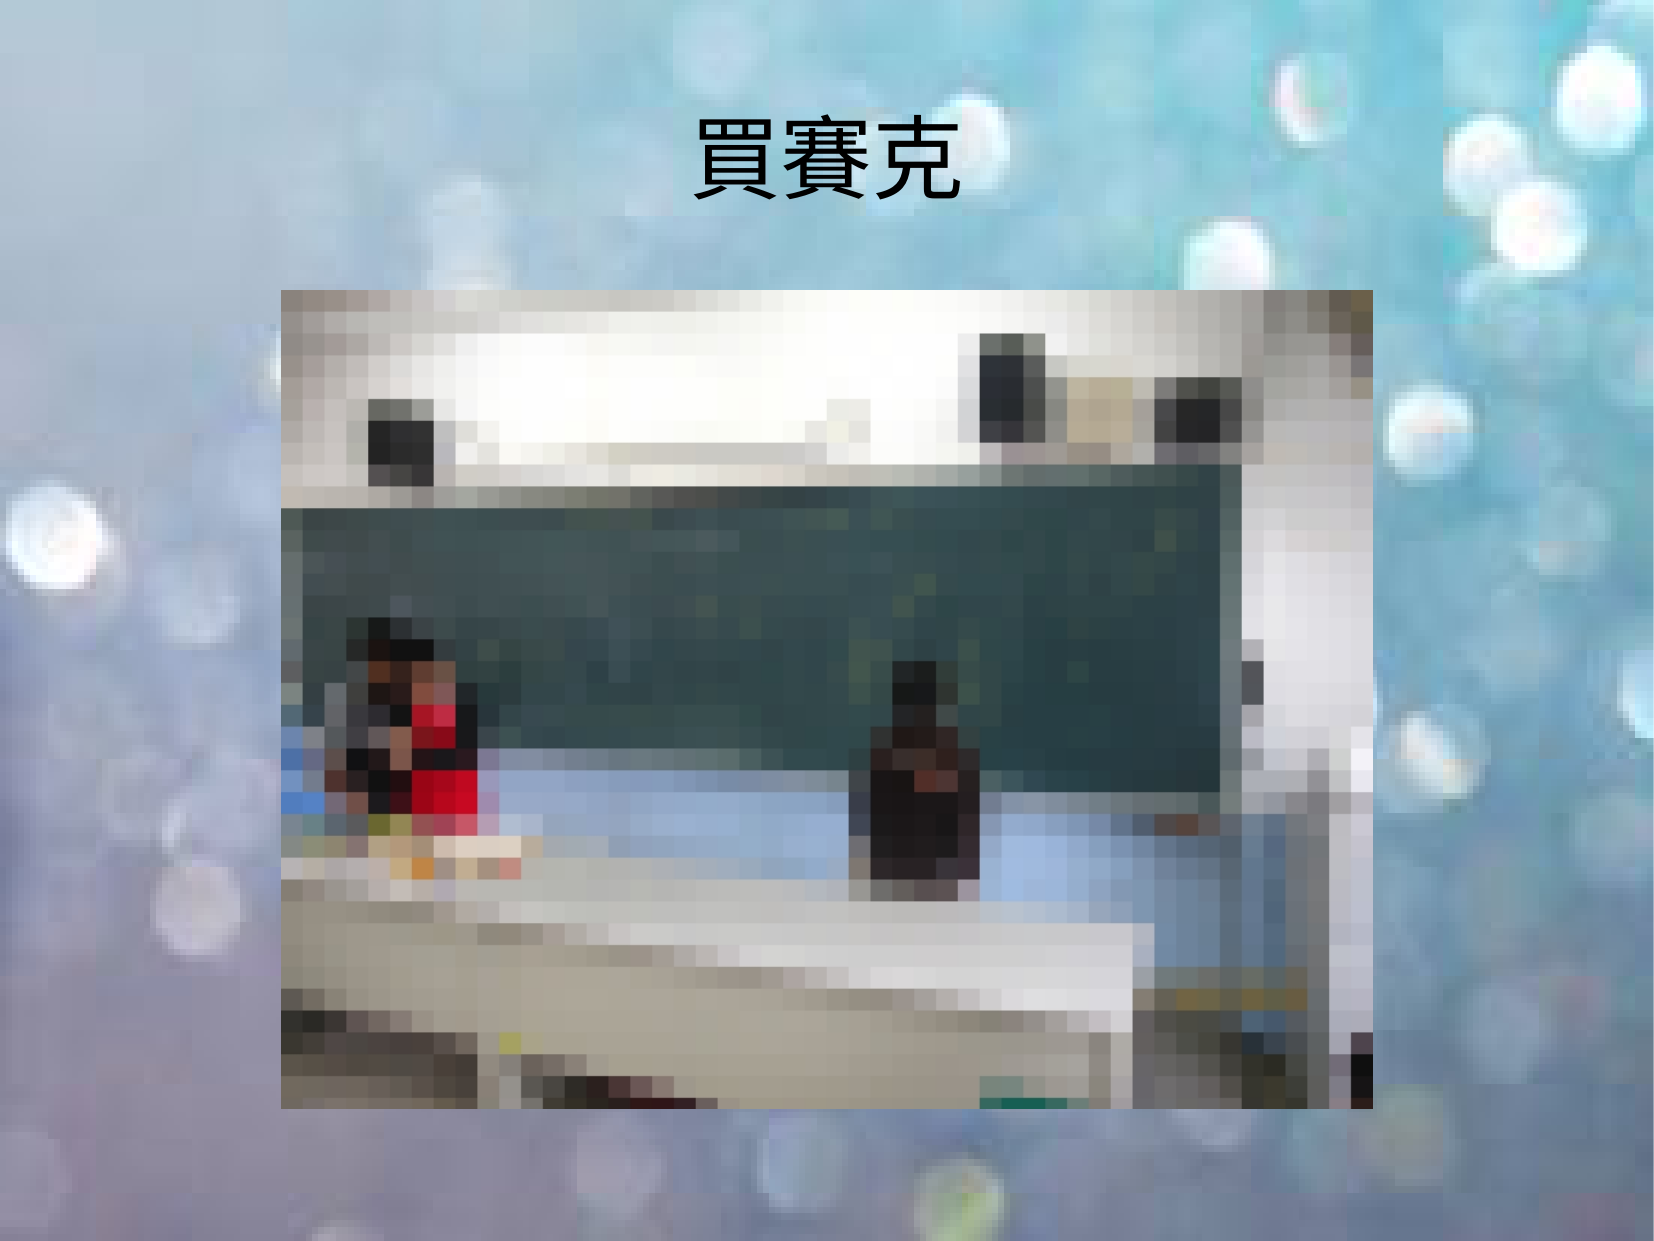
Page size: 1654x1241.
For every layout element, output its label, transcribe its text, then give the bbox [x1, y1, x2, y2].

title 買賽克 [82, 49, 1571, 257]
picture [0, 0, 1654, 1241]
